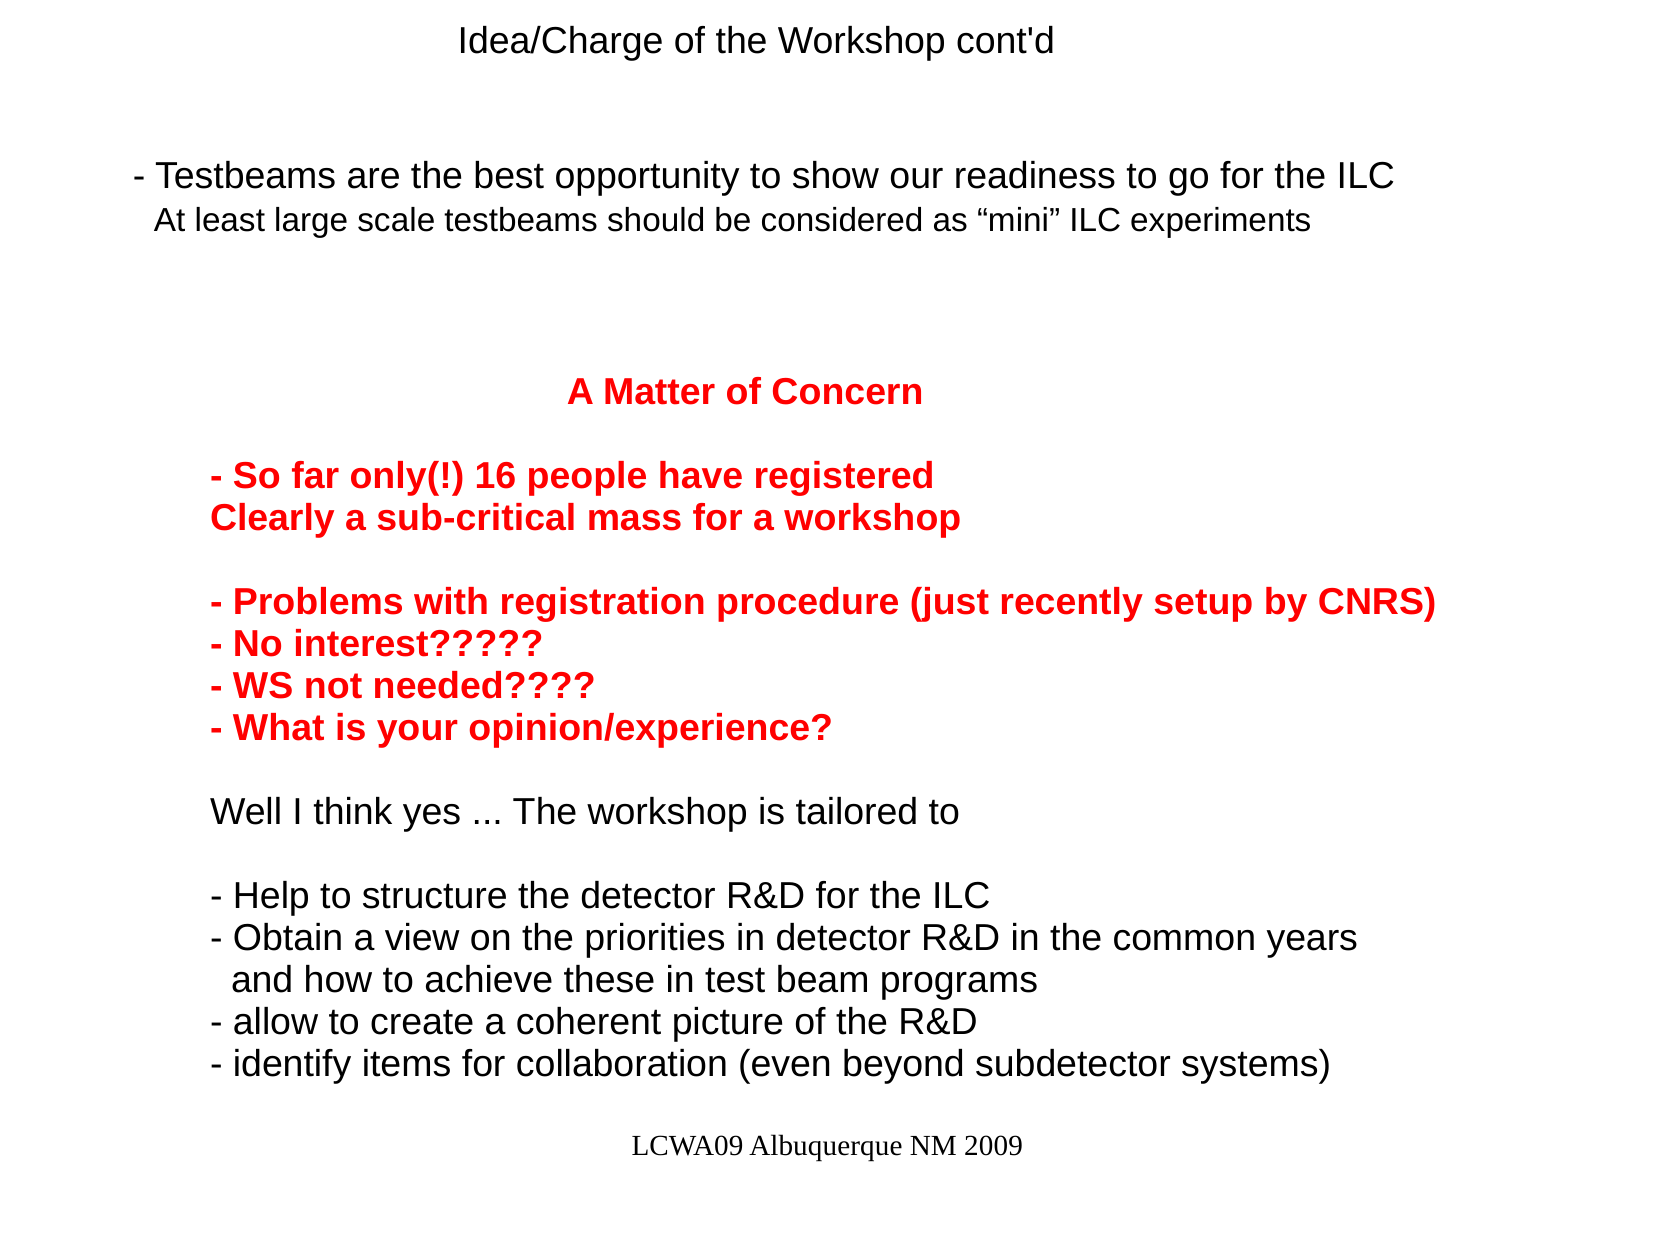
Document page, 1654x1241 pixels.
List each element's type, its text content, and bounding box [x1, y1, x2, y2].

text_box Idea/Charge of the Workshop cont'd [442, 12, 1072, 69]
text_box - Testbeams are the best opportunity to show our readiness to go for the ILC At least large scale testbeams should be considered as “mini” ILC experiments [118, 147, 1415, 331]
text_box A Matter of Concern - So far only(!) 16 people have registered Clearly a sub-critical mass for a workshop - Problems with registration procedure (just recently setup by CNRS) - No interest????? - WS not needed???? - What is your opinion/experience? Well I think yes ... The workshop is tailored to - Help to structure the detector R&D for the ILC - Obtain a view on the priorities in detector R&D in the common years and how to achieve these in test beam programs - allow to create a coherent picture of the R&D - identify items for collaboration (even beyond subdetector systems) [195, 363, 1455, 1092]
